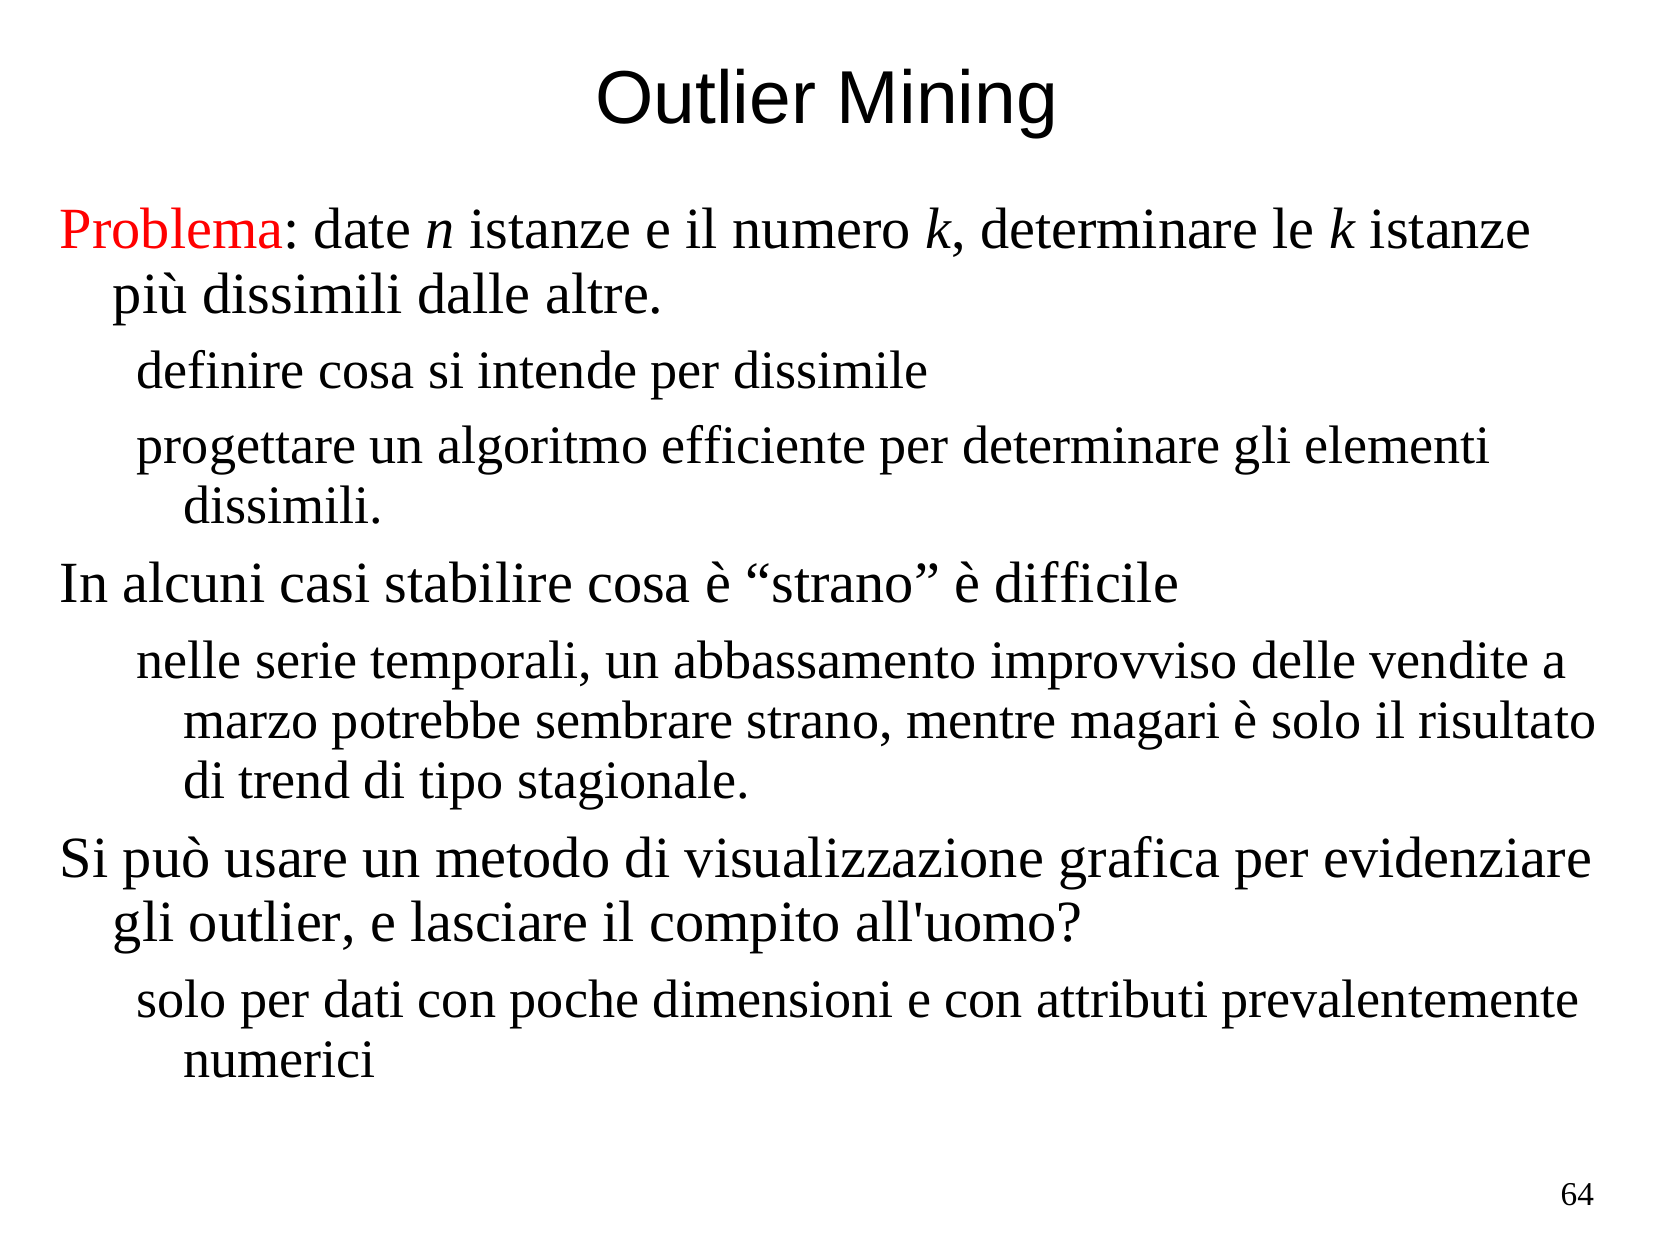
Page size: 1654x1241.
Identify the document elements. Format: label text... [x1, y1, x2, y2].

title Outlier Mining [37, 30, 1617, 166]
list Problema: date n istanze e il numero k, determinare le k istanze più dissimili dalle altre. definire cosa si intende per dissimile progettare un algoritmo efficiente per determinare gli elementi dissimili. In alcuni casi stabilire cosa è “strano” è difficile nelle serie temporali, un abbassamento improvviso delle vendite a marzo potrebbe sembrare strano, mentre magari è solo il risultato di trend di tipo stagionale. Si può usare un metodo di visualizzazione grafica per evidenziare gli outlier, e lasciare il compito all'uomo? solo per dati con poche dimensioni e con attributi prevalentemente numerici [42, 196, 1612, 1187]
